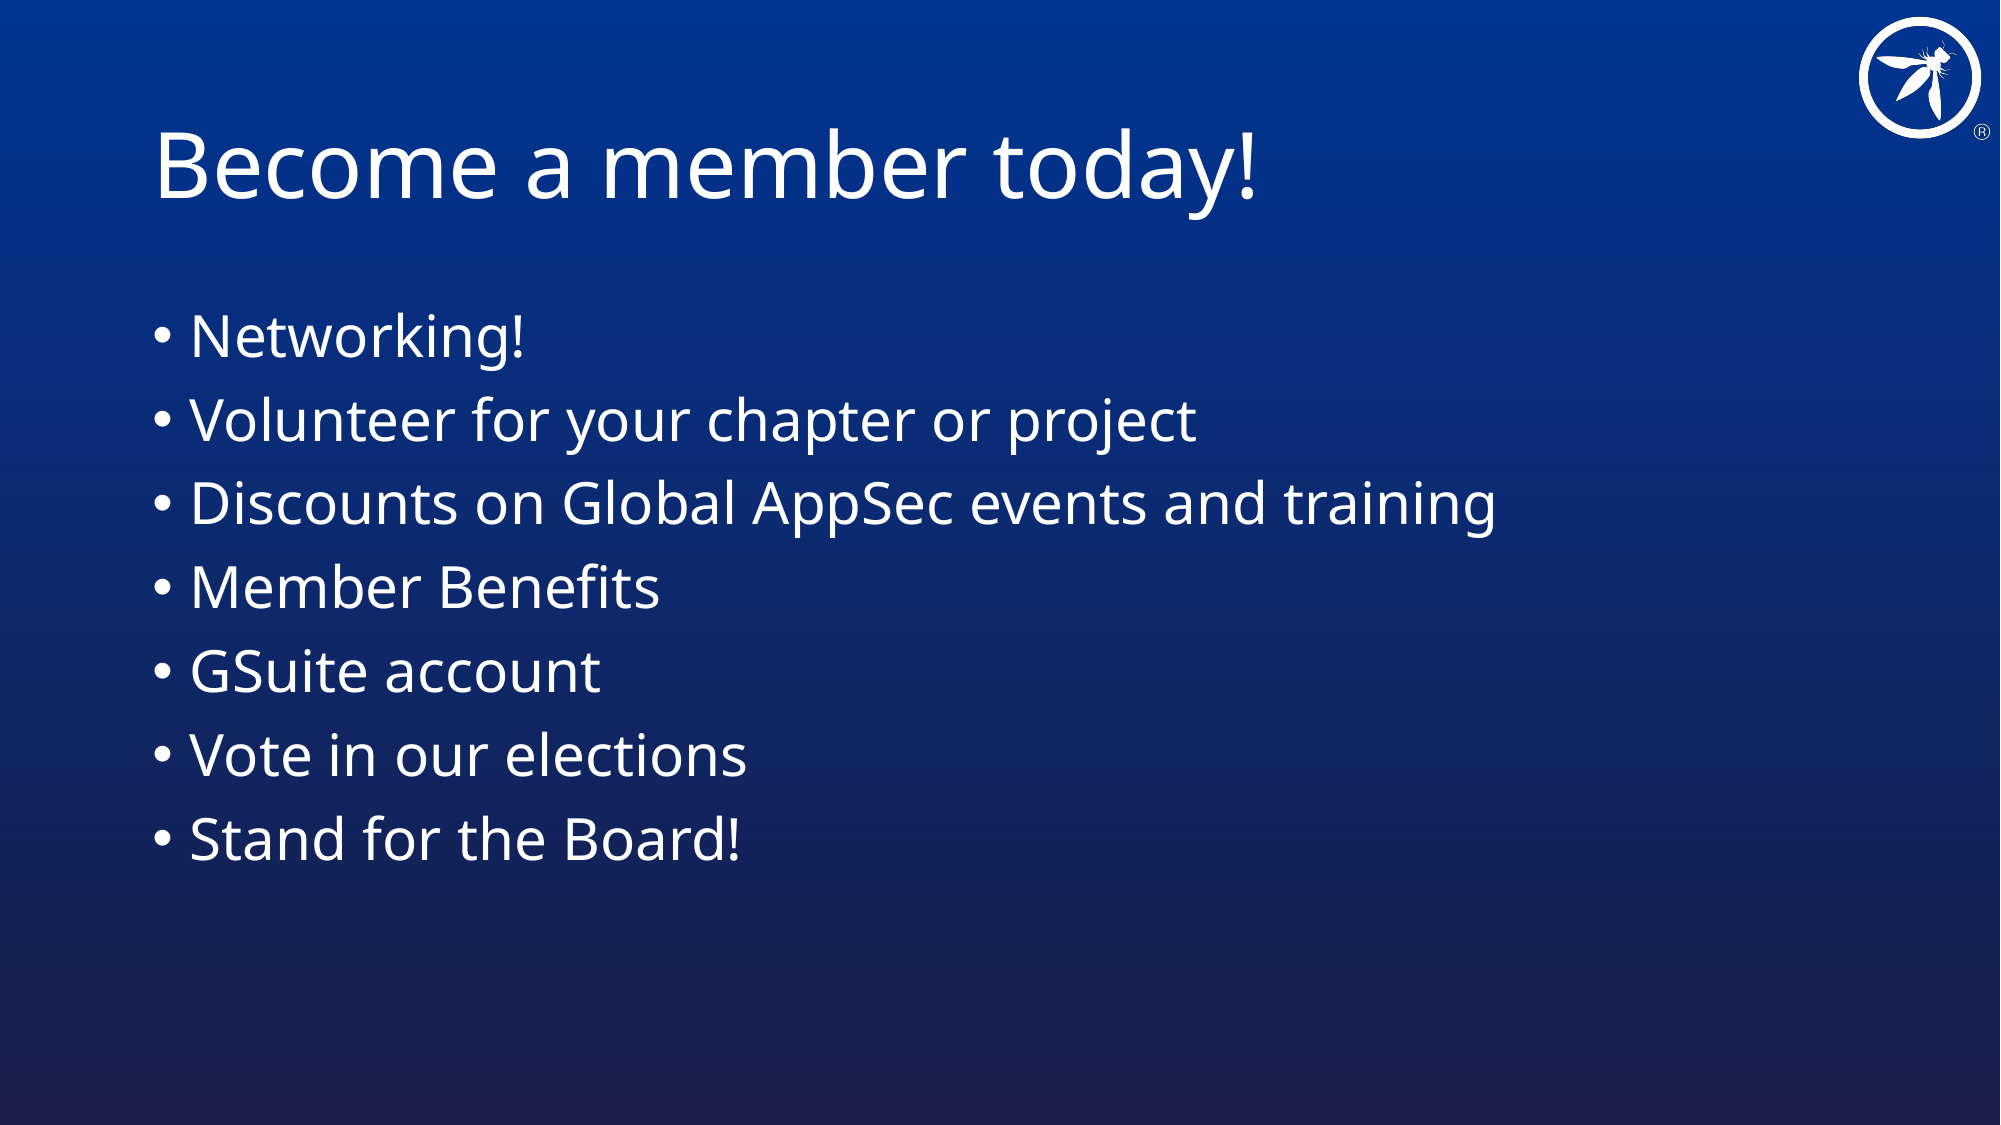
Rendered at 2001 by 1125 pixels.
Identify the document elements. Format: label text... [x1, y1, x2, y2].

picture [1797, 0, 2001, 200]
title Become a member today! [137, 59, 1863, 278]
list Networking! Volunteer for your chapter or project Discounts on Global AppSec events and training Member Benefits GSuite account Vote in our elections Stand for the Board! [137, 299, 1863, 1014]
